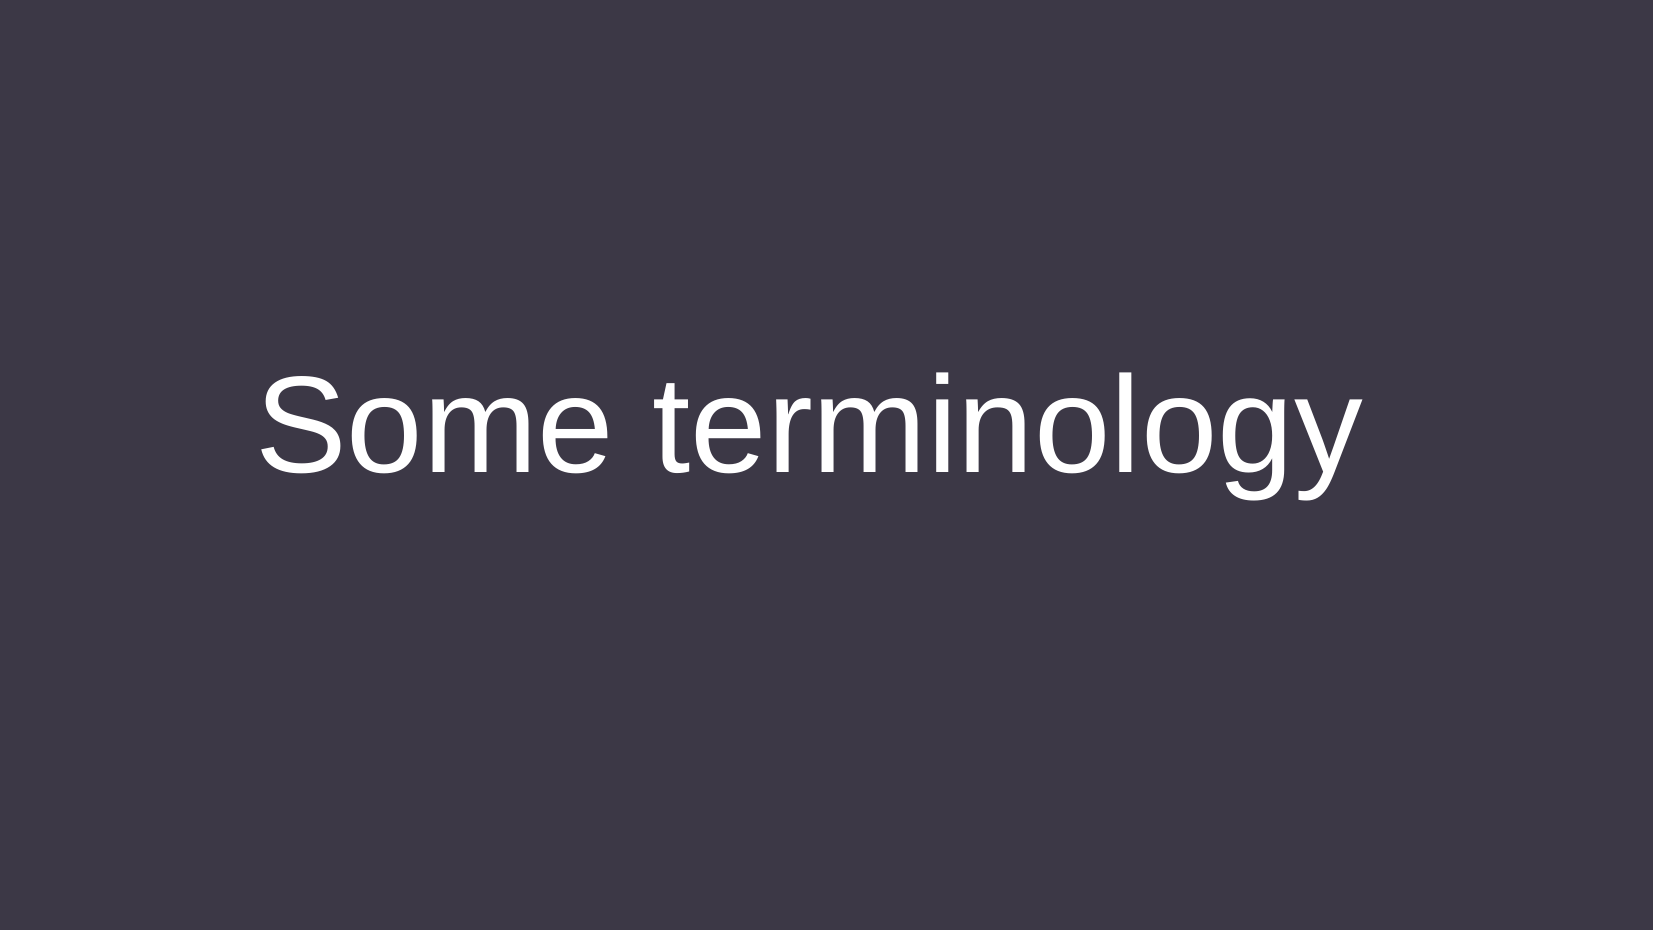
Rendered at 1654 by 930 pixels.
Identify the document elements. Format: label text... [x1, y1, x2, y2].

text_box Some terminology [83, 340, 1536, 561]
